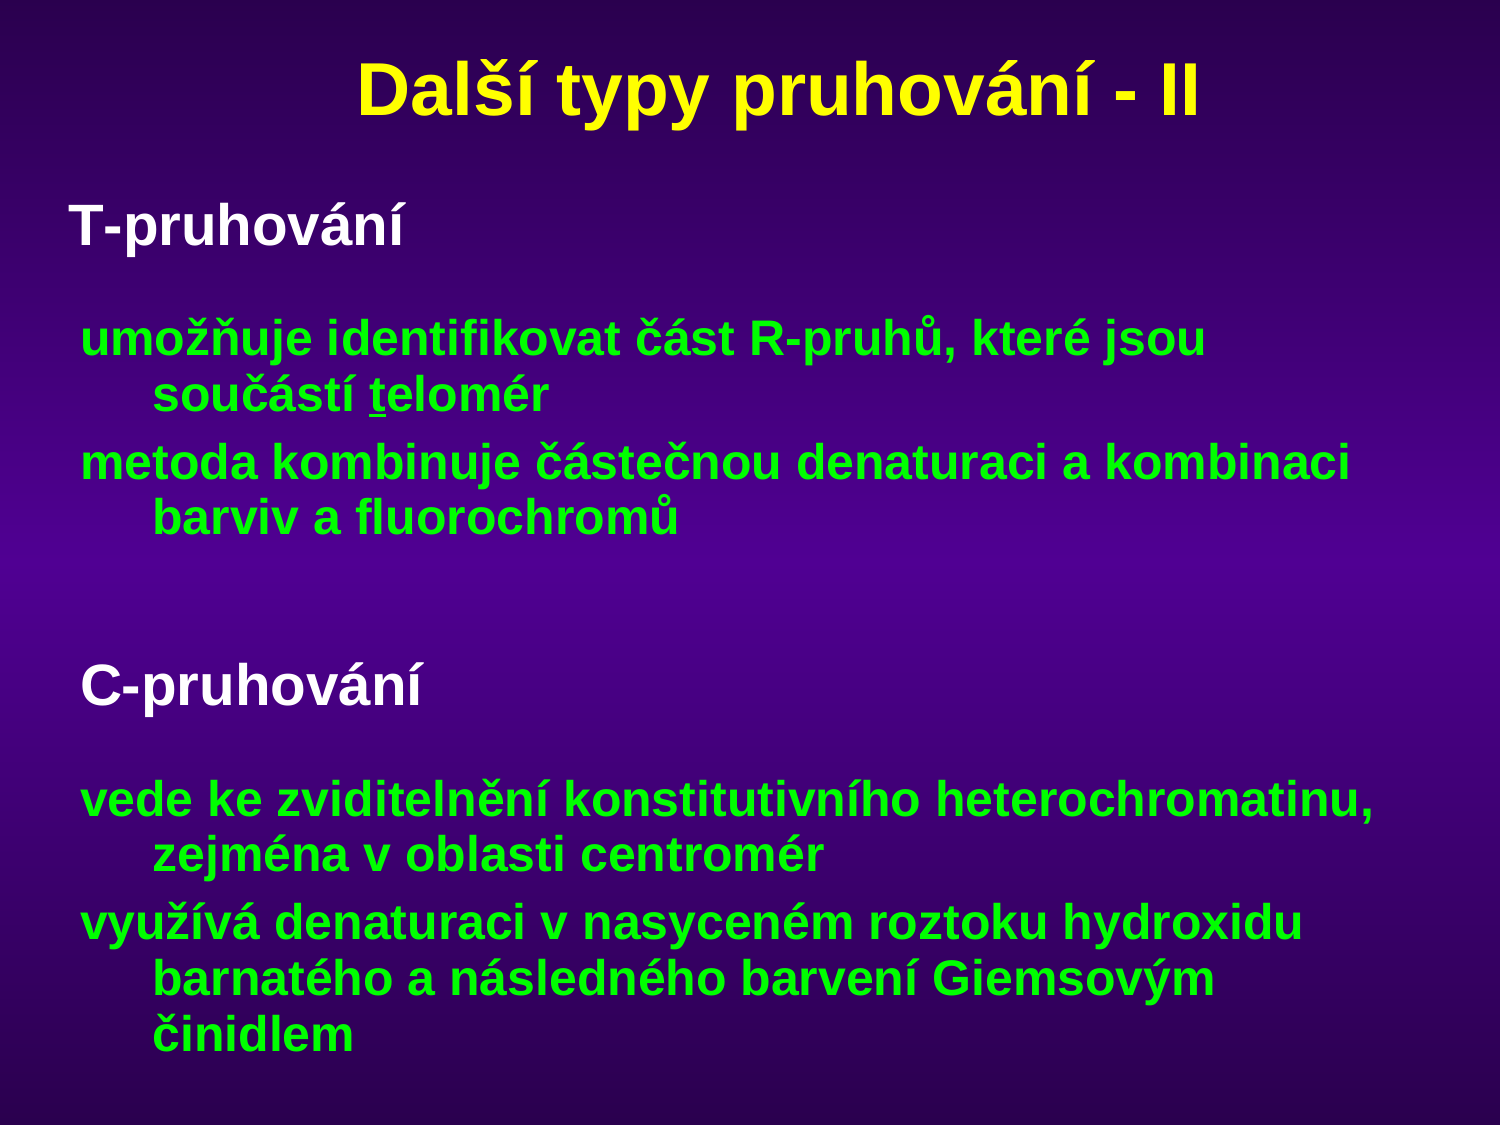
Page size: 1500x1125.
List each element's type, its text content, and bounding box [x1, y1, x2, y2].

title Další typy pruhování - II [171, 30, 1388, 149]
text_box vede ke zviditelnění konstitutivního heterochromatinu, zejména v oblasti centromér využívá denaturaci v nasyceném roztoku hydroxidu barnatého a následného barvení Giemsovým činidlem [64, 763, 1436, 1083]
text_box T-pruhování [53, 184, 1447, 268]
text_box umožňuje identifikovat část R-pruhů, které jsou součástí telomér metoda kombinuje částečnou denaturaci a kombinaci barviv a fluorochromů [64, 302, 1436, 575]
text_box C-pruhování [64, 645, 1447, 728]
